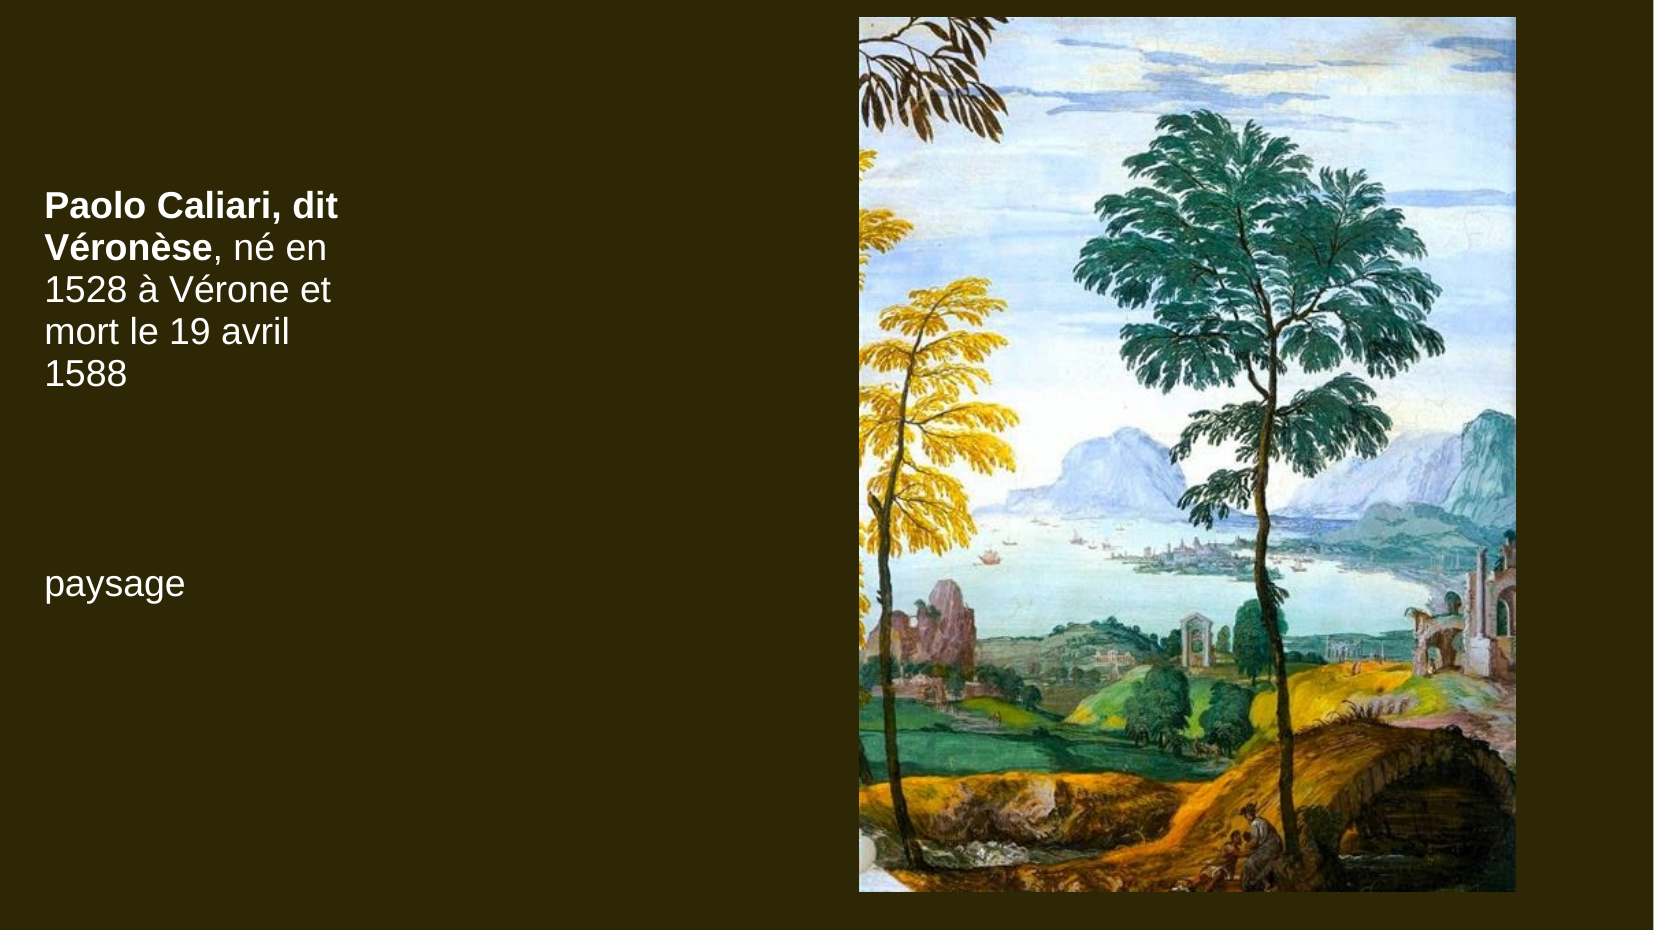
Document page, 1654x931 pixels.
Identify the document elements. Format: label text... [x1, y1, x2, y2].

picture [859, 17, 1516, 892]
text_box Paolo Caliari, dit Véronèse, né en 1528 à Vérone et mort le 19 avril 1588 paysage [29, 177, 355, 780]
